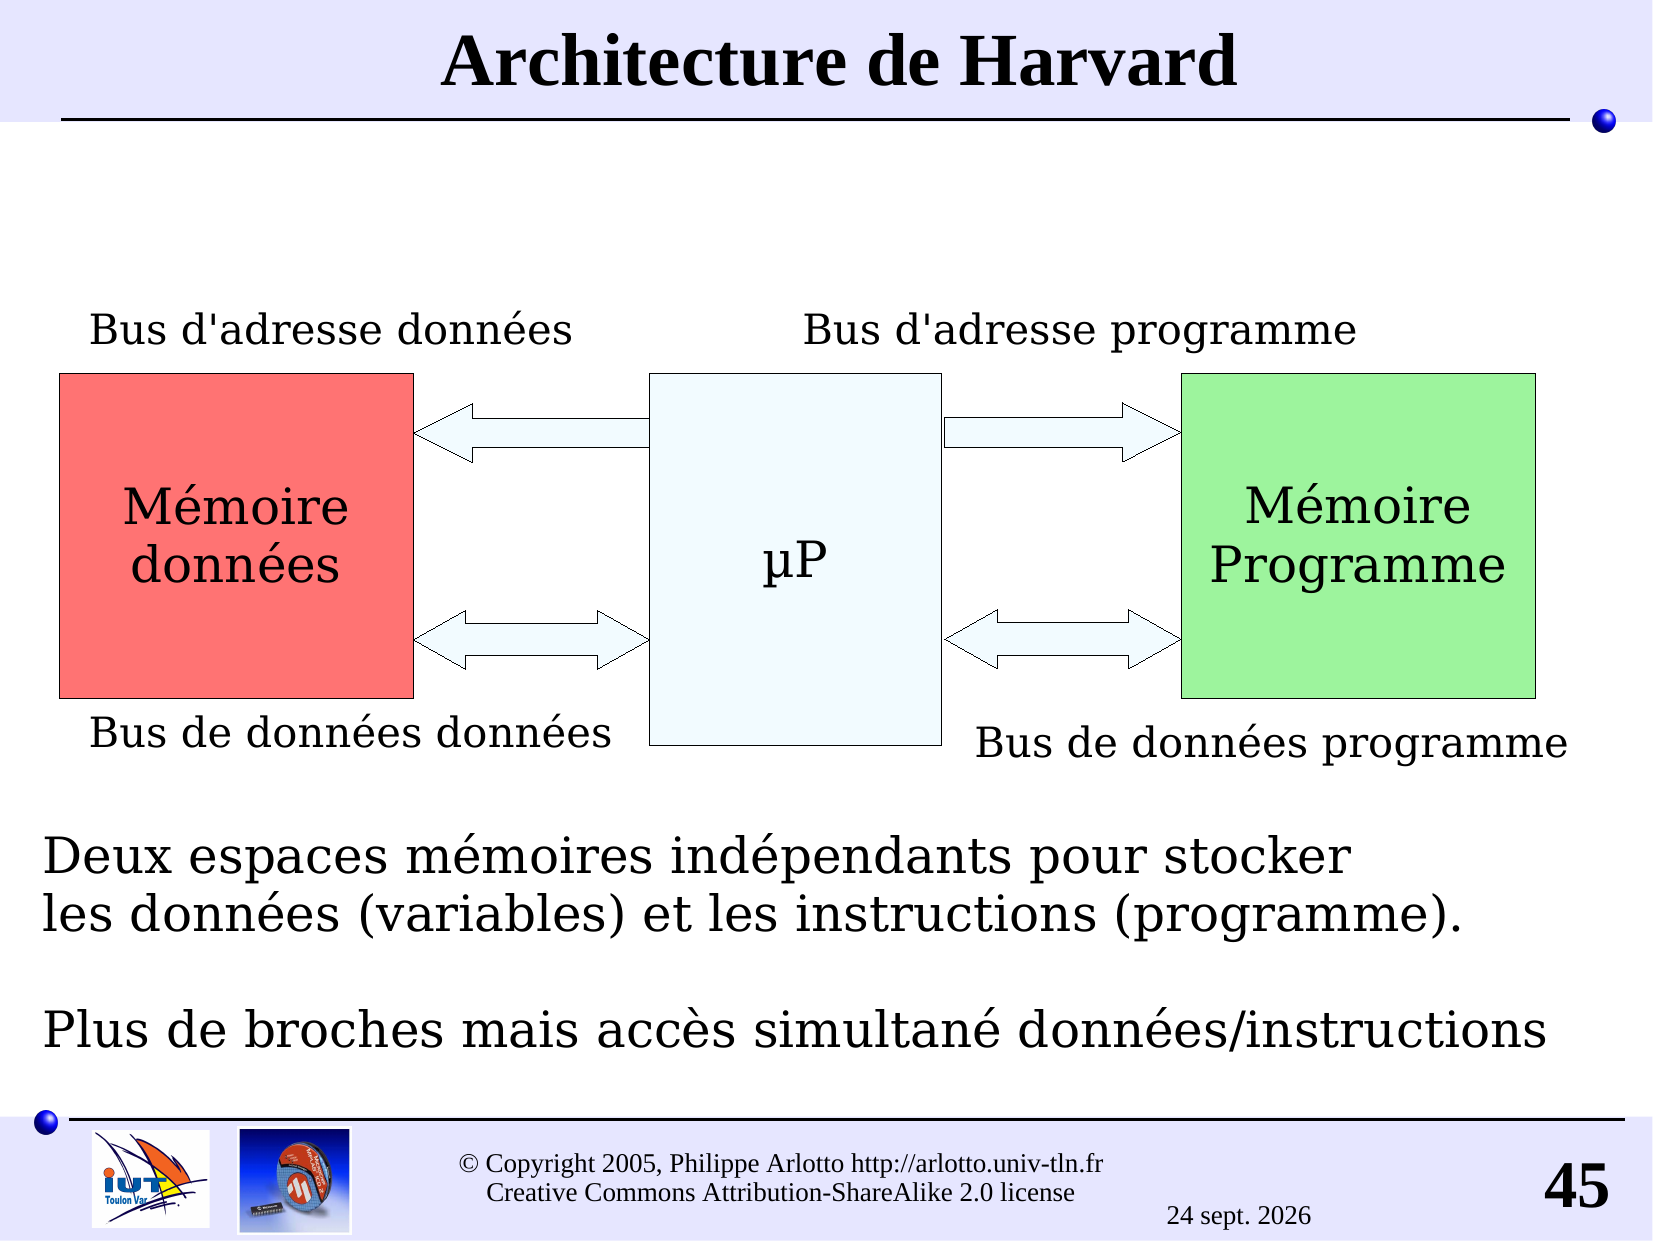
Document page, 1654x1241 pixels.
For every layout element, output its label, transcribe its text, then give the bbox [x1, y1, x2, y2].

title Architecture de Harvard [95, 14, 1585, 107]
text_box [944, 609, 1182, 669]
text_box µP [649, 373, 942, 708]
text_box [413, 403, 650, 463]
text_box Bus d'adresse données [88, 305, 645, 355]
text_box [944, 402, 1182, 462]
text_box Bus de données données [88, 708, 975, 758]
picture [237, 1126, 352, 1235]
text_box Bus d'adresse programme [802, 305, 1359, 355]
text_box Deux espaces mémoires indépendants pour stocker les données (variables) et les instructions (programme). Plus de broches mais accès simultané données/instructions [42, 826, 1565, 1060]
text_box [413, 610, 650, 670]
text_box Bus de données programme [974, 719, 1653, 768]
text_box Mémoire Programme [1181, 373, 1536, 699]
text_box Mémoire données [59, 373, 414, 699]
